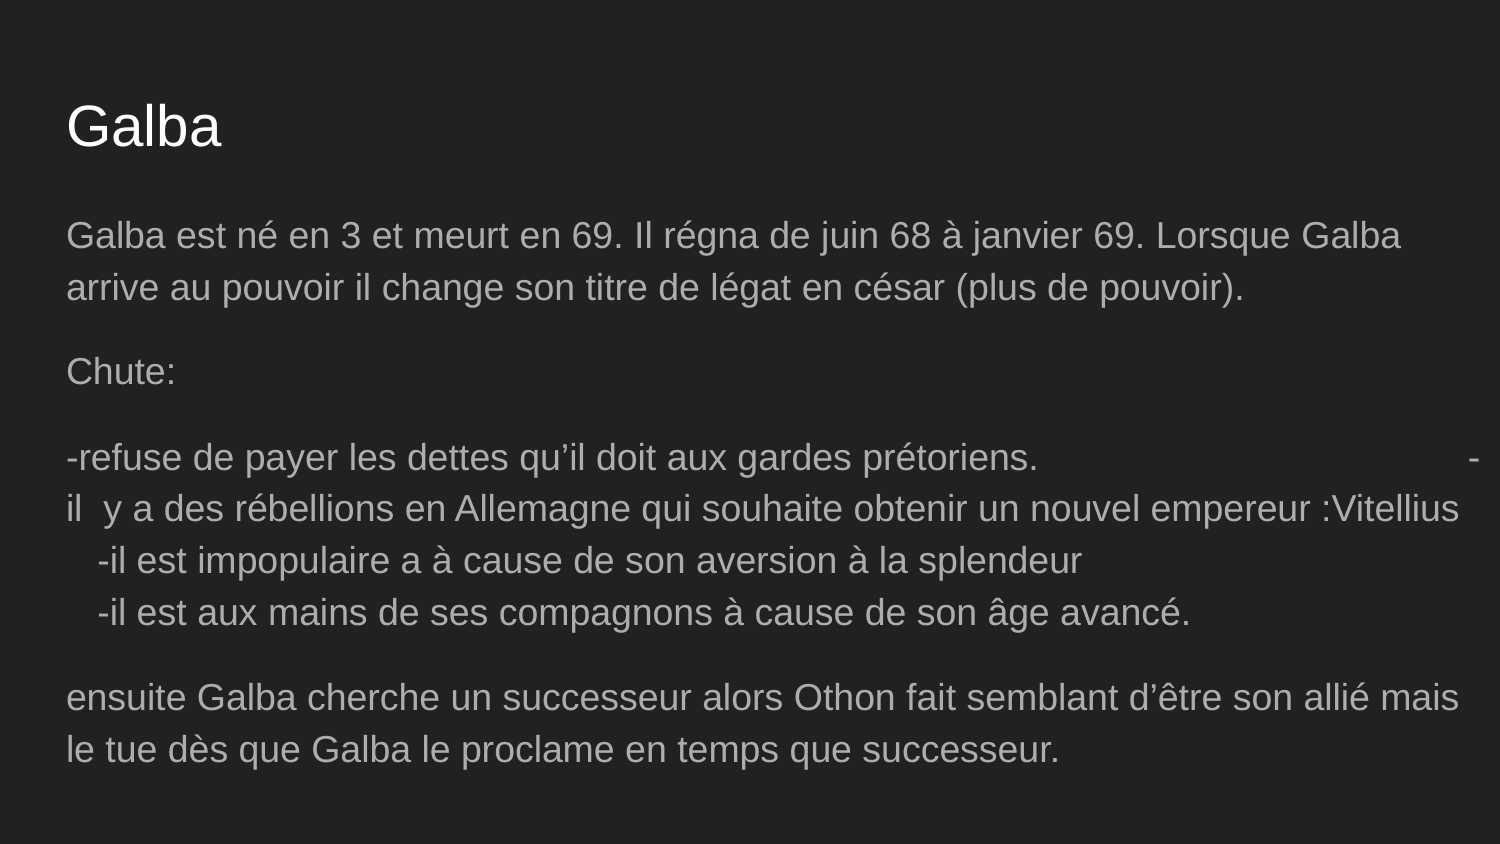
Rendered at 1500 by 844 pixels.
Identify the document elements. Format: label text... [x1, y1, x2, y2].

list Galba est né en 3 et meurt en 69. Il régna de juin 68 à janvier 69. Lorsque Galba arrive au pouvoir il change son titre de légat en césar (plus de pouvoir). Chute: -refuse de payer les dettes qu’il doit aux gardes prétoriens. -il y a des rébellions en Allemagne qui souhaite obtenir un nouvel empereur :Vitellius -il est impopulaire a à cause de son aversion à la splendeur -il est aux mains de ses compagnons à cause de son âge avancé. ensuite Galba cherche un successeur alors Othon fait semblant d’être son allié mais le tue dès que Galba le proclame en temps que successeur. [51, 189, 1500, 750]
title Galba [51, 72, 1449, 167]
